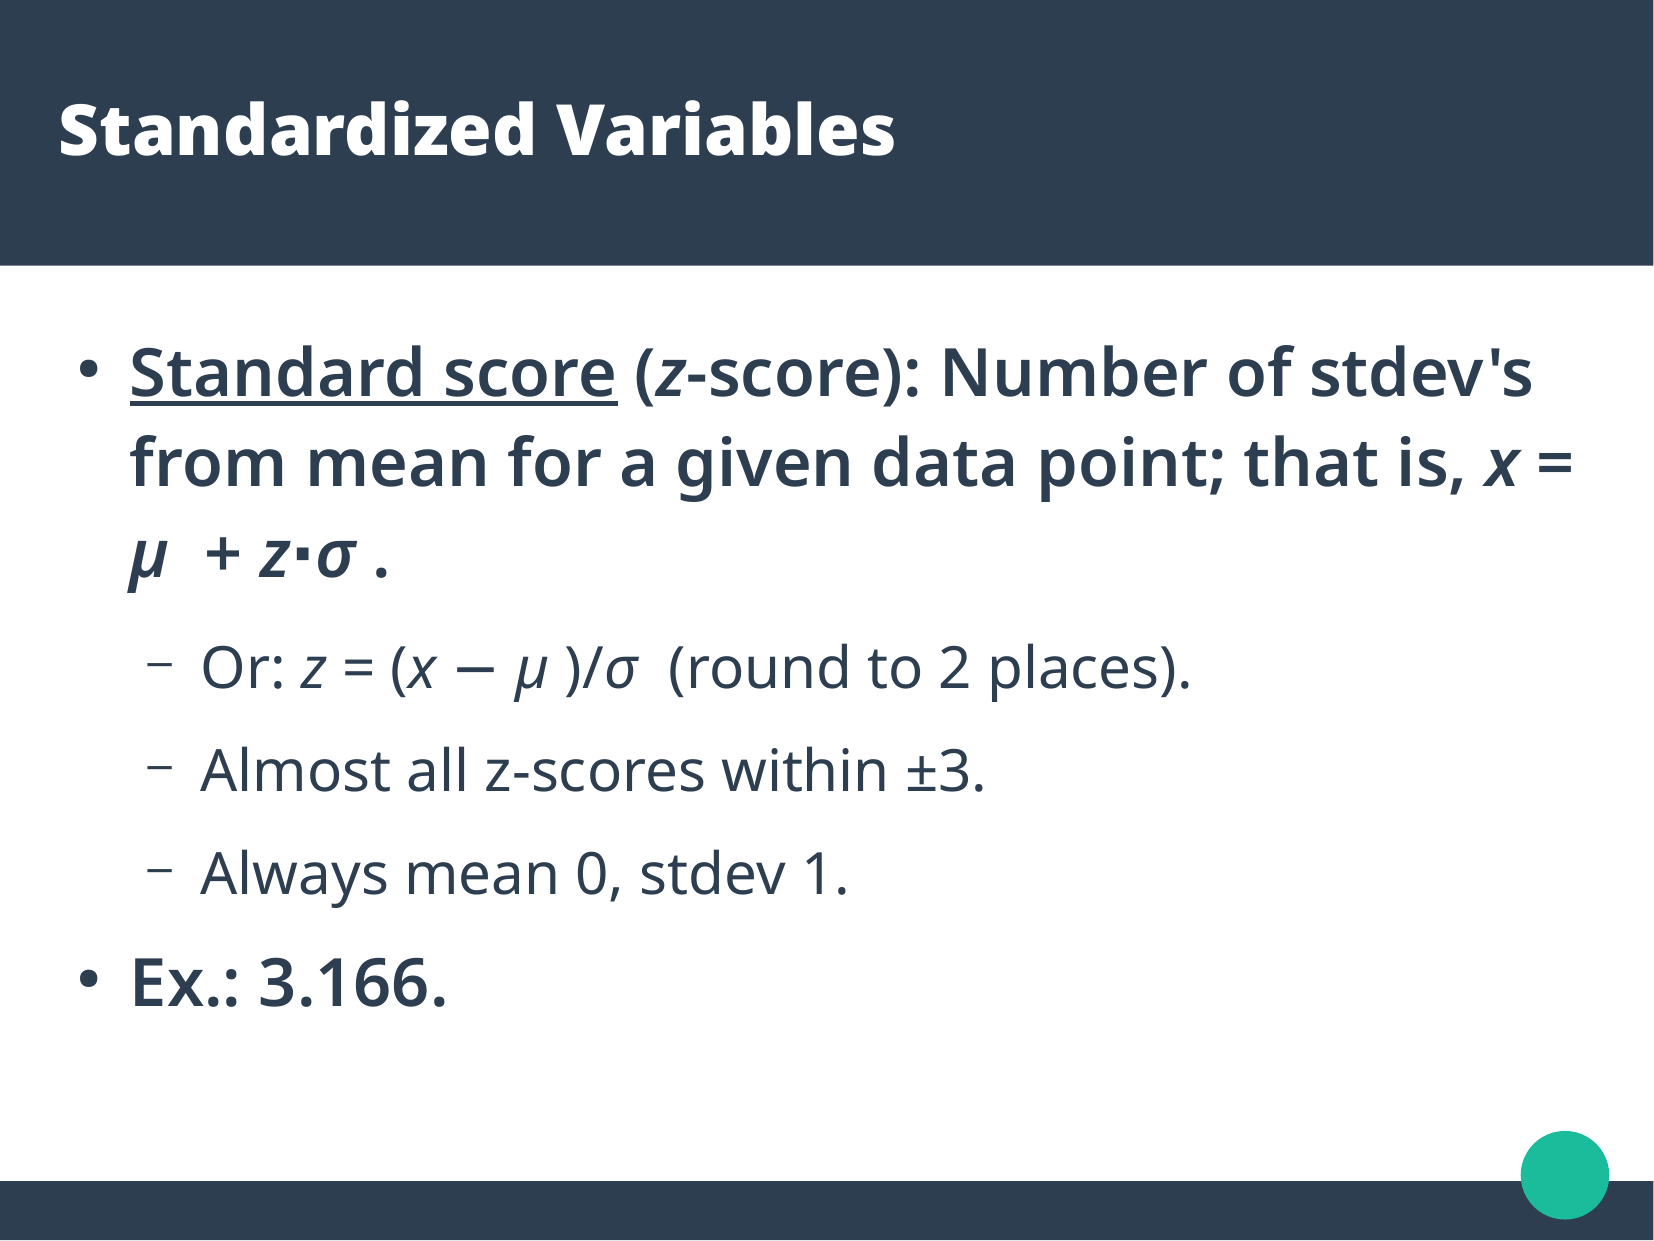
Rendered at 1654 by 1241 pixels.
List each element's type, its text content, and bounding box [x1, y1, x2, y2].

list Standard score (z-score): Number of stdev's from mean for a given data point; that is, x = μ + z∙σ . Or: z = (x − μ )/σ (round to 2 places). Almost all z-scores within ±3. Always mean 0, stdev 1. Ex.: 3.166. [59, 324, 1595, 1152]
title Standardized Variables [59, 49, 1595, 207]
